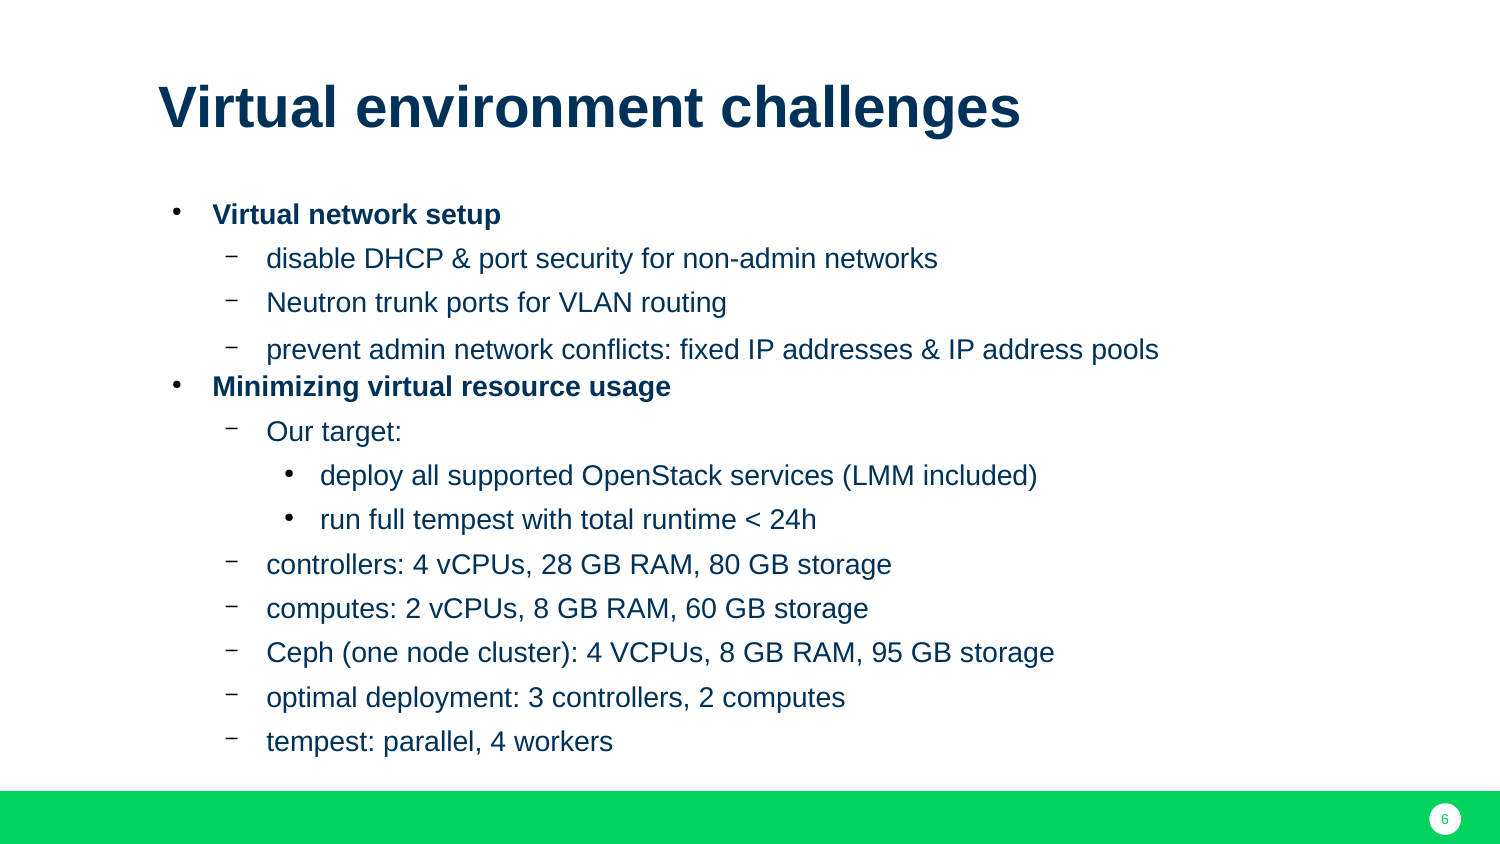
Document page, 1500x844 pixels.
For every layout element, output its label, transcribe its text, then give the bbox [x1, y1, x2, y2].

list Virtual network setup disable DHCP & port security for non-admin networks Neutron trunk ports for VLAN routing prevent admin network conflicts: fixed IP addresses & IP address pools Minimizing virtual resource usage Our target: deploy all supported OpenStack services (LMM included) run full tempest with total runtime < 24h controllers: 4 vCPUs, 28 GB RAM, 80 GB storage computes: 2 vCPUs, 8 GB RAM, 60 GB storage Ceph (one node cluster): 4 VCPUs, 8 GB RAM, 95 GB storage optimal deployment: 3 controllers, 2 computes tempest: parallel, 4 workers [143, 184, 1451, 766]
title Virtual environment challenges [143, 56, 1451, 153]
